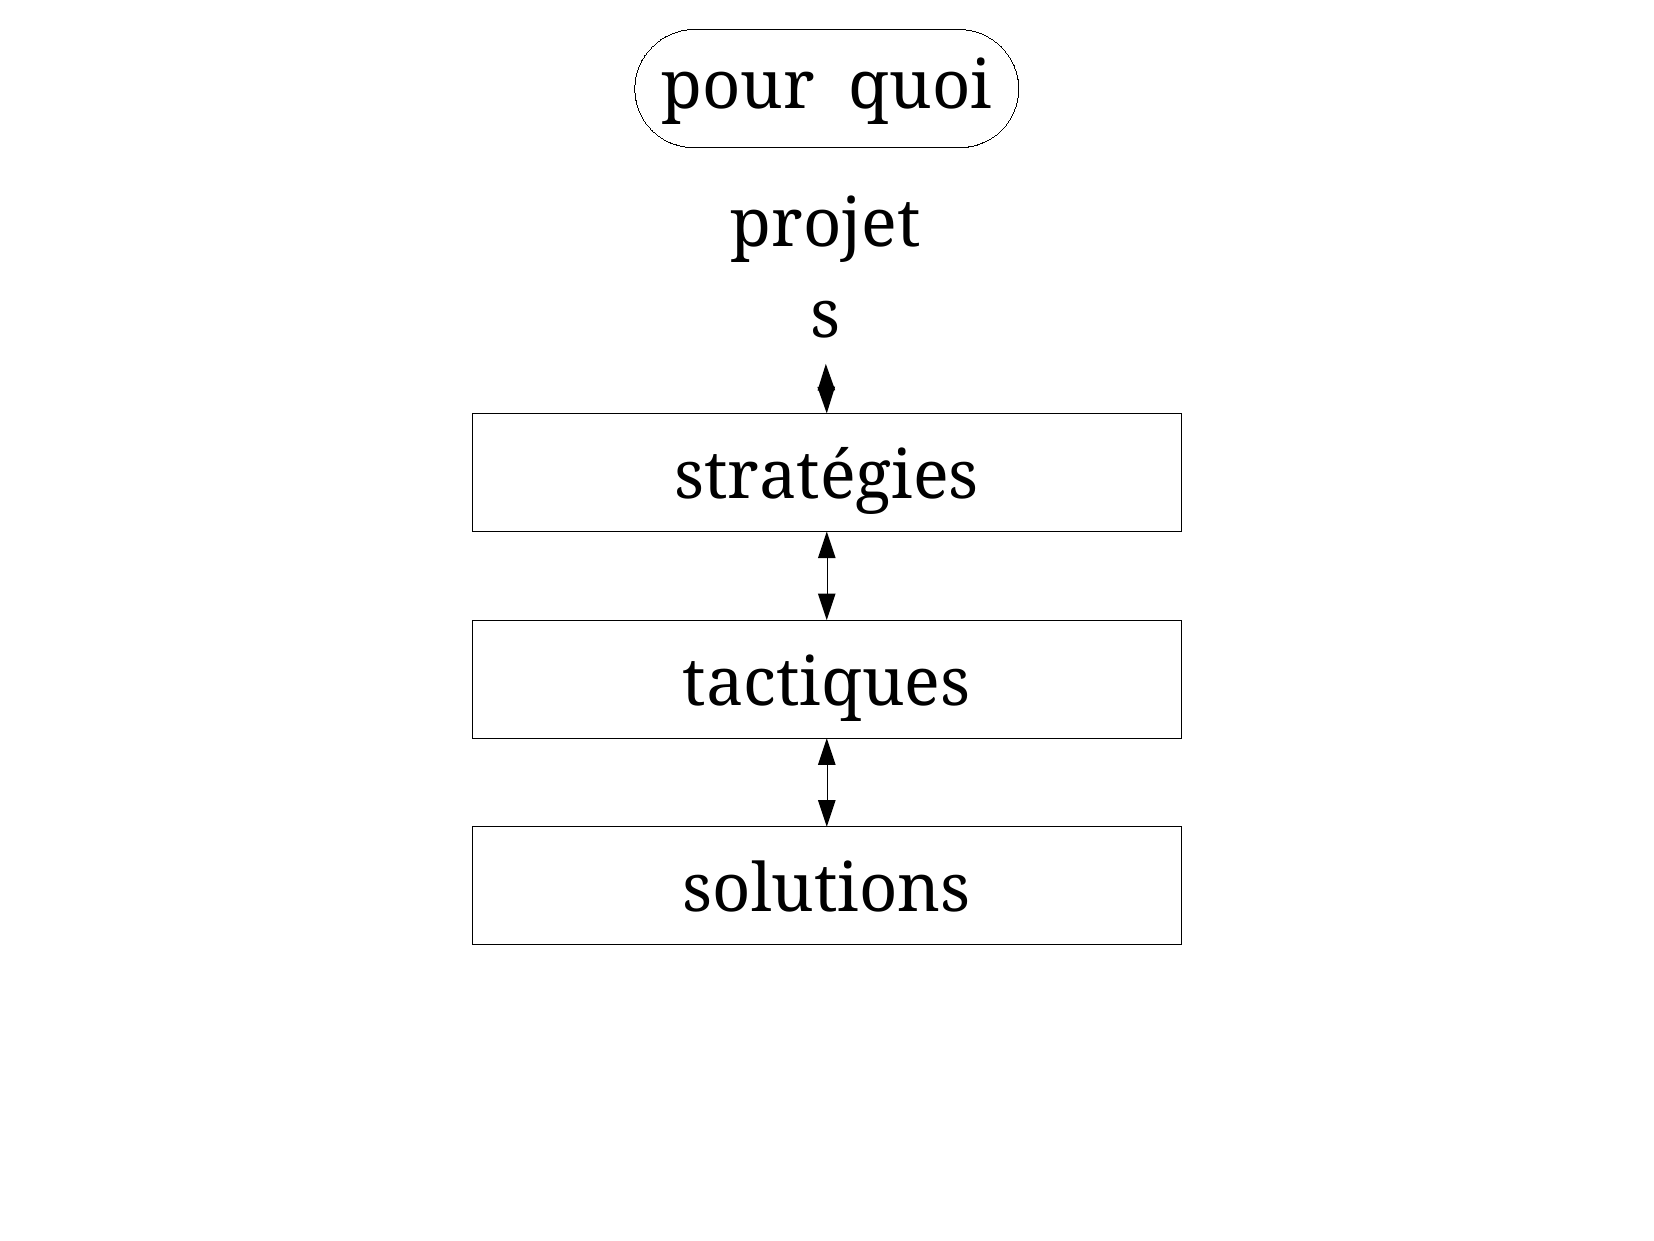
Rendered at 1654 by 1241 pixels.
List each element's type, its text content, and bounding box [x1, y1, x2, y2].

text_box pour quoi [634, 29, 1019, 148]
text_box tactiques [472, 620, 1182, 739]
text_box projets [701, 206, 950, 325]
text_box stratégies [472, 413, 1182, 532]
text_box solutions [472, 826, 1182, 945]
